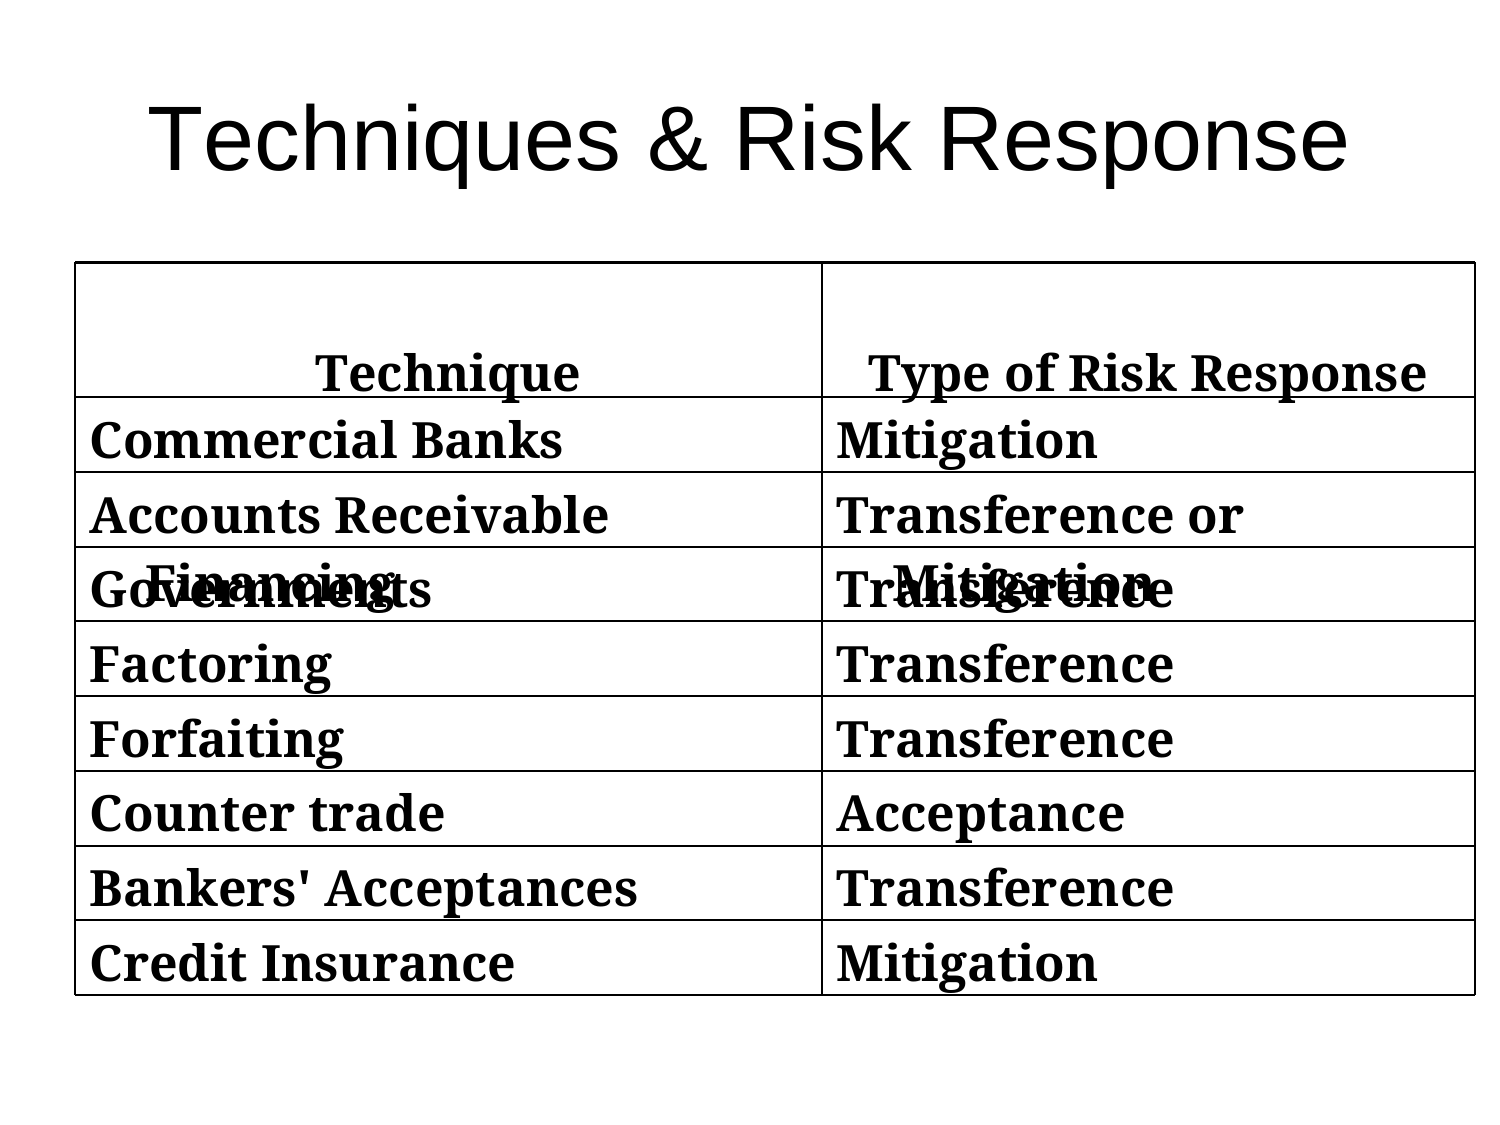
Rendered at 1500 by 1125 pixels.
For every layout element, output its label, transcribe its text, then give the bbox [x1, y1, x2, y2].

text_box Accounts Receivable Financing [76, 473, 821, 546]
text_box Counter trade [76, 772, 821, 845]
text_box Transference [823, 622, 1474, 695]
text_box Technique [497, 367, 507, 388]
text_box Transference or Mitigation [823, 473, 1474, 546]
text_box Technique [76, 264, 821, 396]
text_box Credit Insurance [76, 921, 821, 994]
text_box Mitigation [823, 398, 1474, 471]
text_box Acceptance [823, 772, 1474, 845]
text_box Governments [76, 548, 821, 620]
text_box Transference [823, 697, 1474, 770]
title Techniques & Risk Response [75, 45, 1426, 233]
text_box Transference [823, 847, 1474, 919]
text_box Commercial Banks [76, 398, 821, 471]
text_box Forfaiting [76, 697, 821, 770]
text_box Bankers' Acceptances [76, 847, 821, 919]
text_box Type of Risk Response [823, 264, 1474, 396]
text_box Factoring [76, 622, 821, 695]
text_box Mitigation [823, 921, 1474, 994]
text_box Transference [823, 548, 1474, 620]
